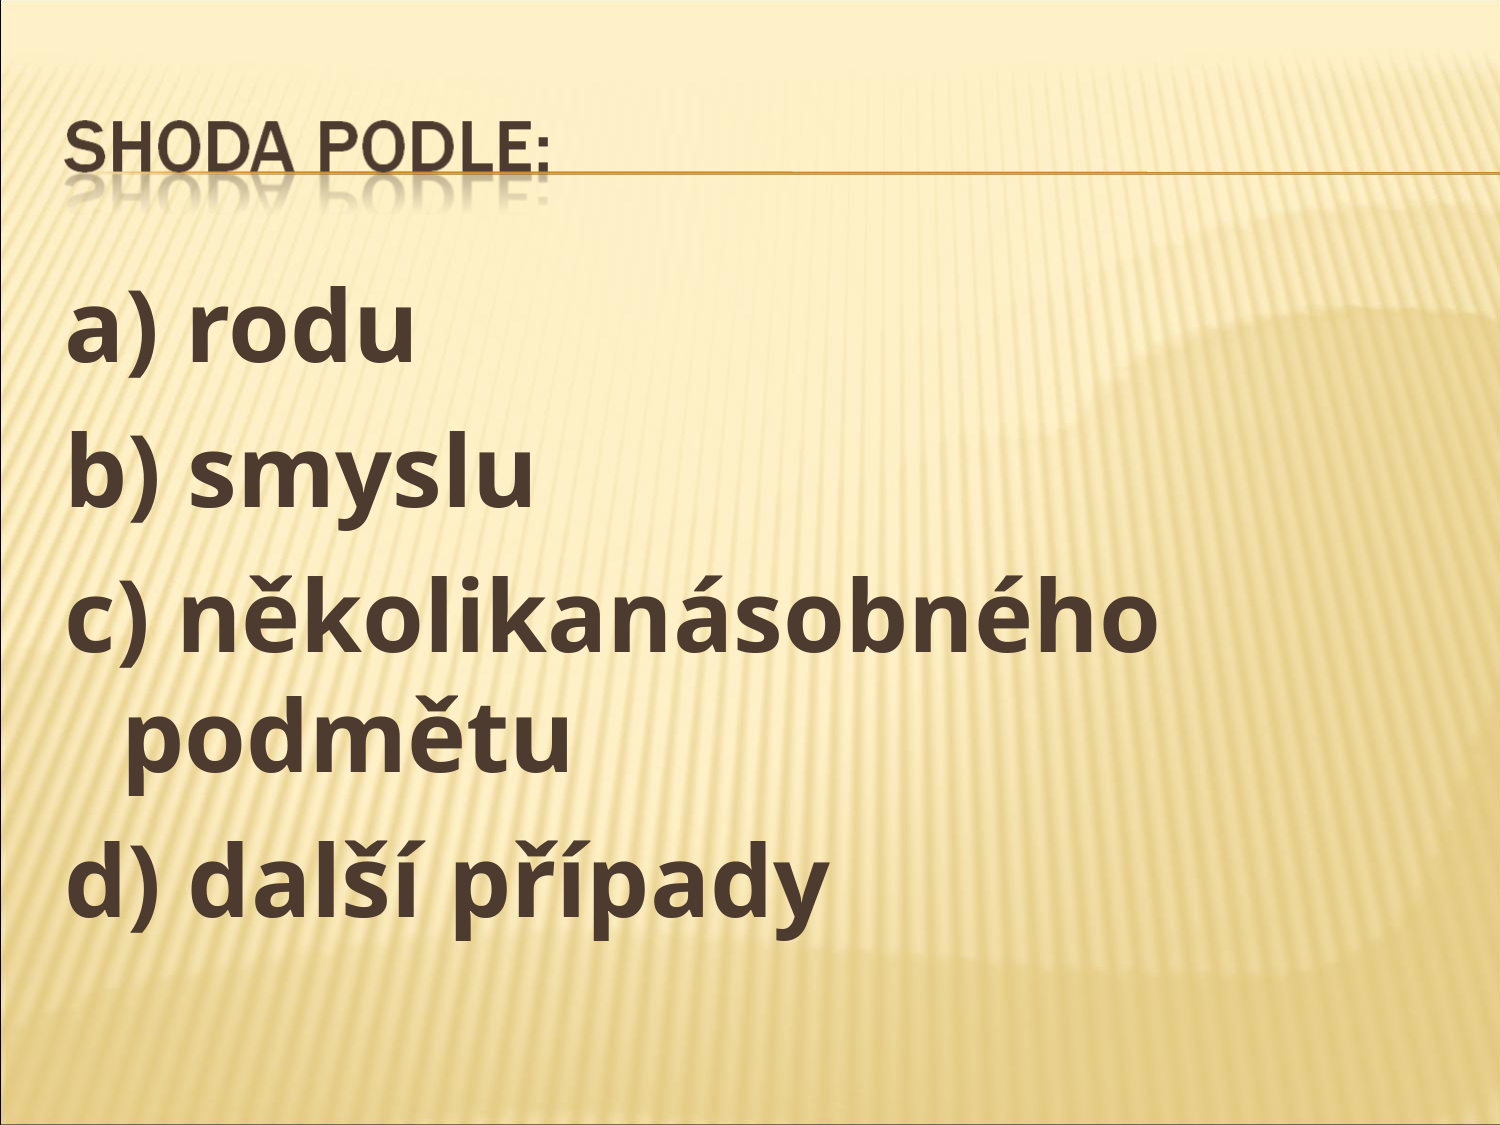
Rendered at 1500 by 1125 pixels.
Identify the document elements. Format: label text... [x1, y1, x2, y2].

picture [0, 0, 1500, 1125]
text_box [16, 73, 1477, 264]
list a) rodu b) smyslu c) několikanásobného podmětu d) další případy [50, 254, 1476, 998]
